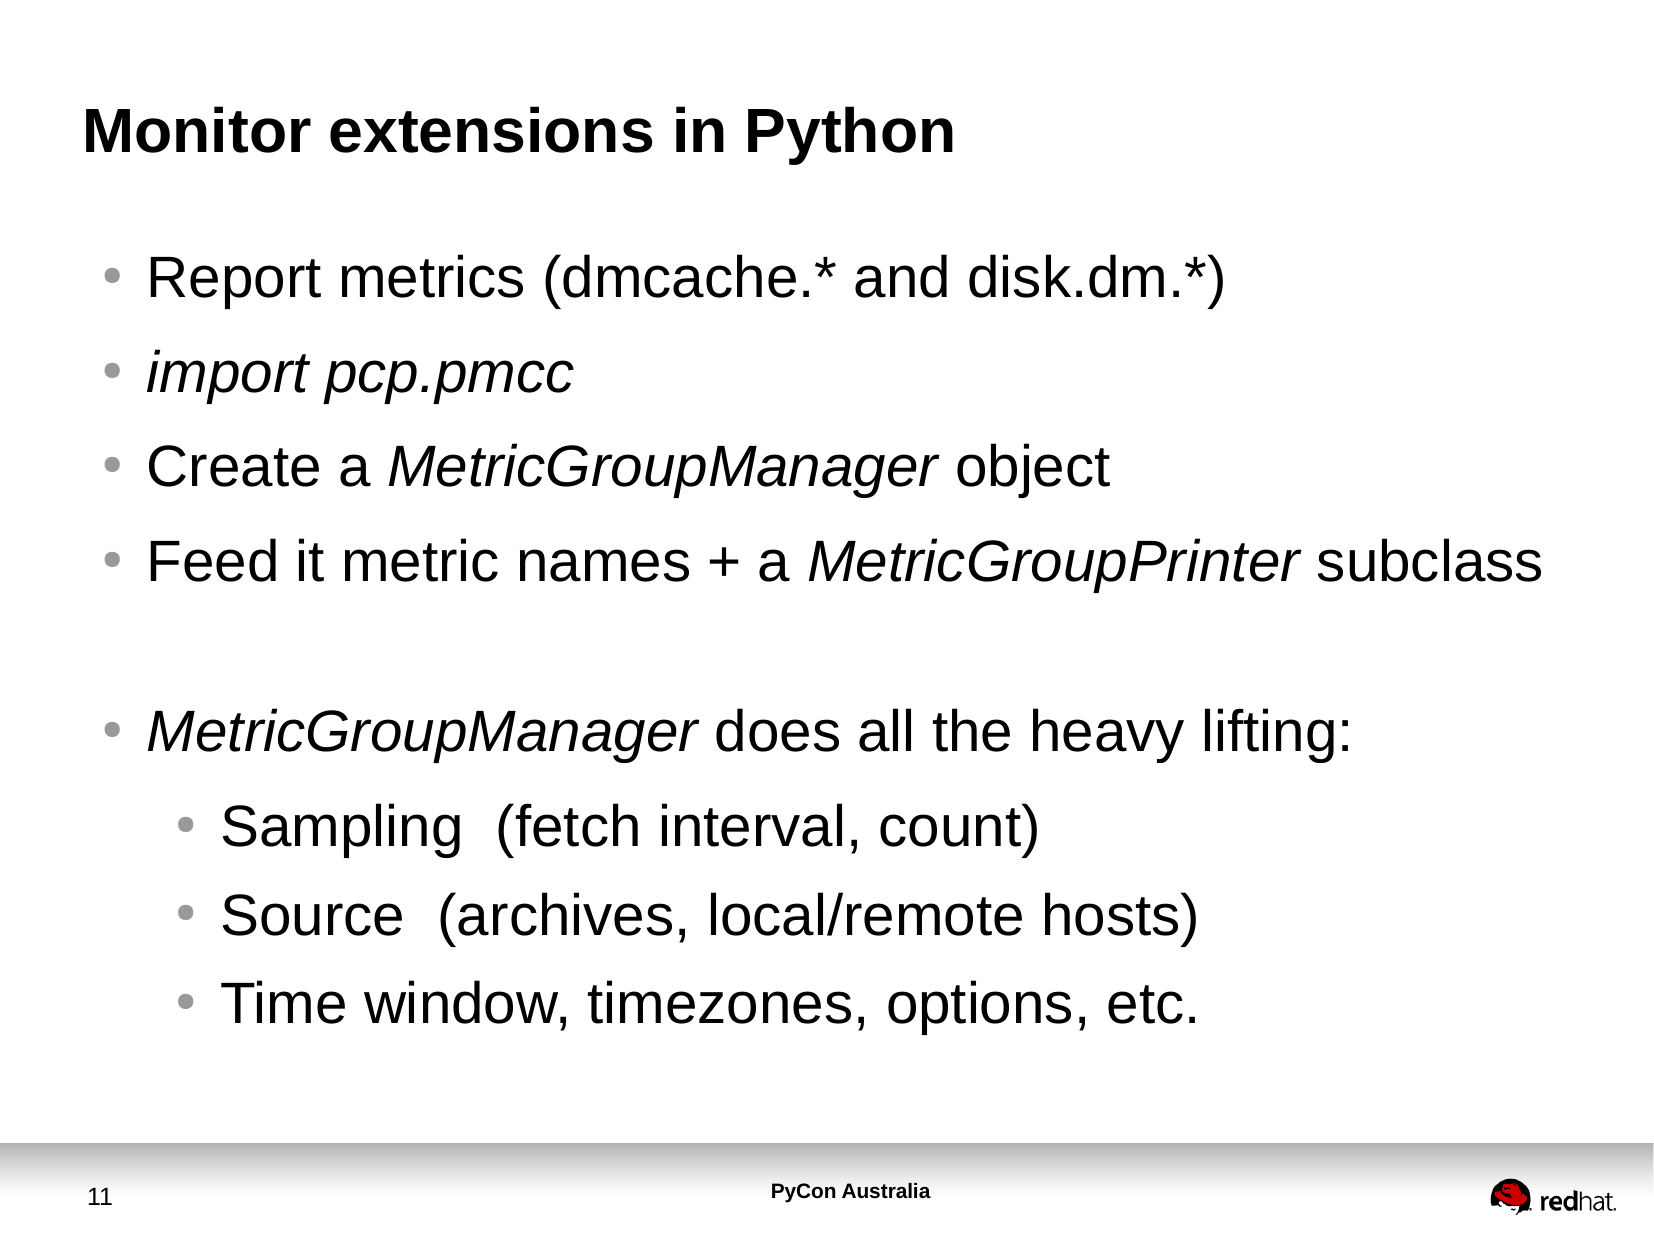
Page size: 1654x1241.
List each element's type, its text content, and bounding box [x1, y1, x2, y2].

list Report metrics (dmcache.* and disk.dm.*) import pcp.pmcc Create a MetricGroupManager object Feed it metric names + a MetricGroupPrinter subclass MetricGroupManager does all the heavy lifting: Sampling (fetch interval, count) Source (archives, local/remote hosts) Time window, timezones, options, etc. [86, 244, 1576, 1039]
title Monitor extensions in Python [82, 37, 1571, 226]
picture [0, 1143, 1654, 1241]
